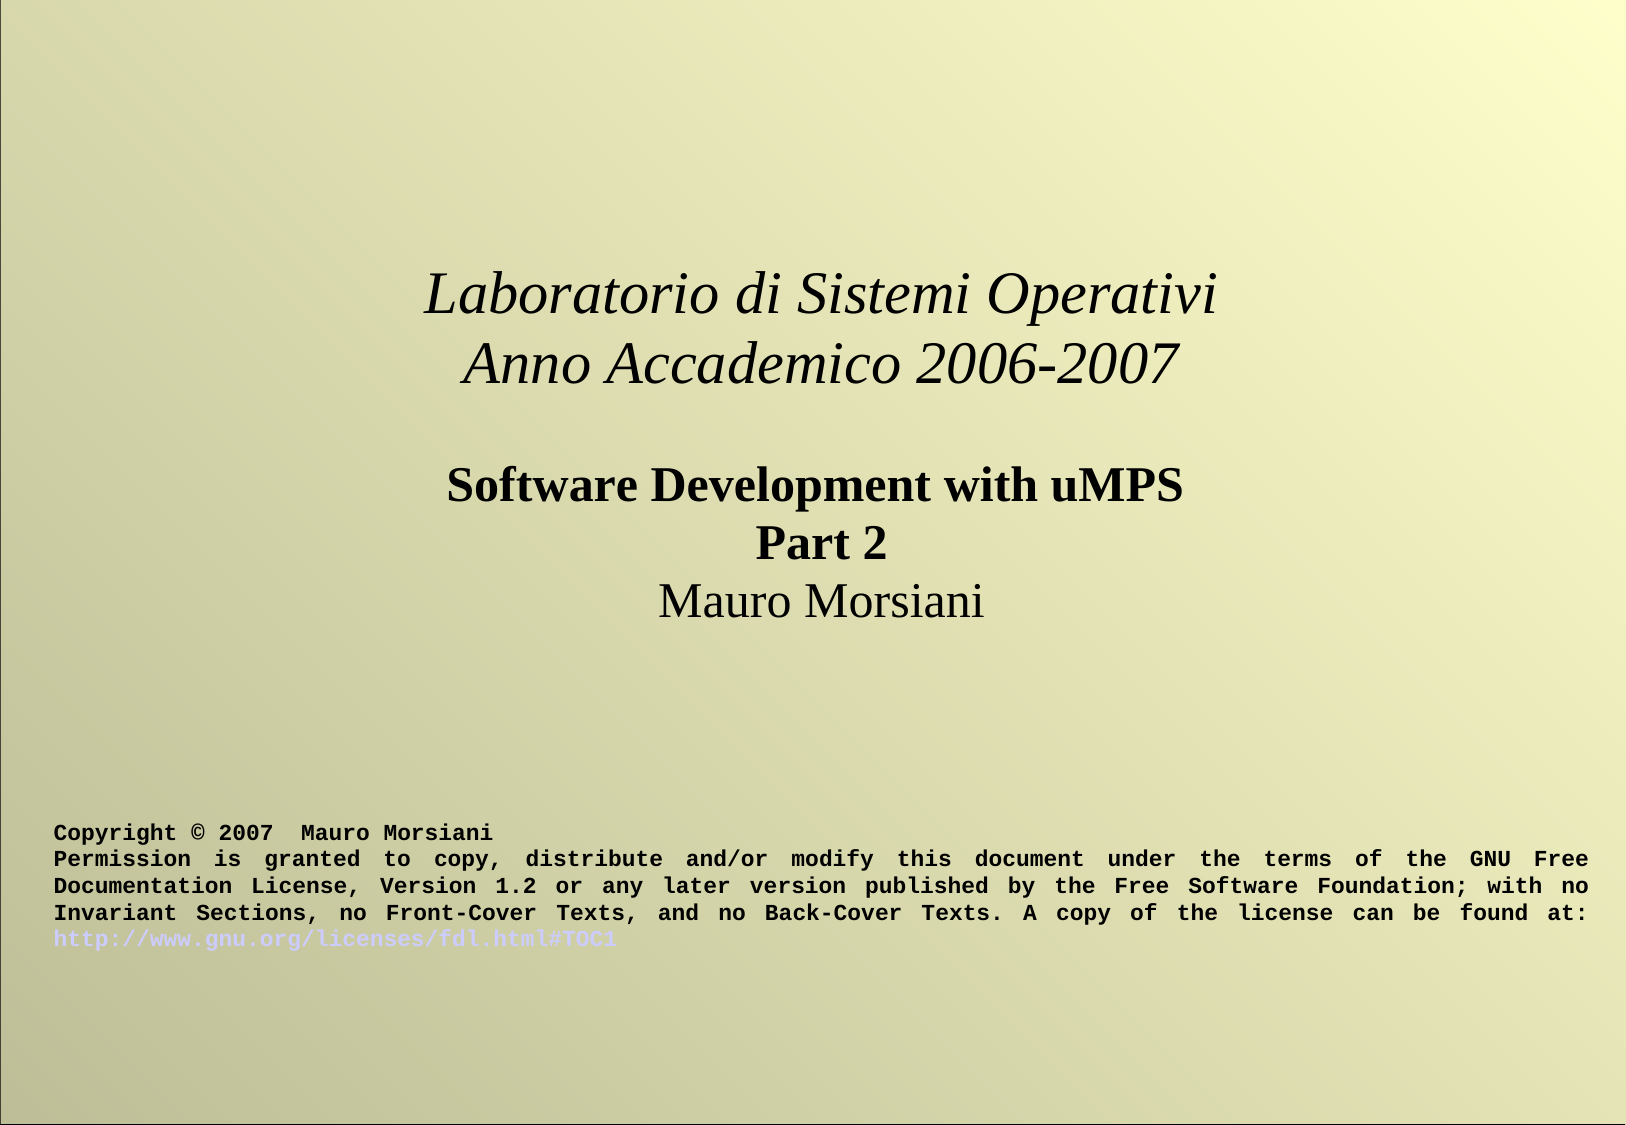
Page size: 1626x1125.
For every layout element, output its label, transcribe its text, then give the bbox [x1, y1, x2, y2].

text_box [0, 0, 1626, 1125]
text_box Laboratorio di Sistemi Operativi Anno Accademico 2006-2007 Software Development with uMPS Part 2 Mauro Morsiani Copyright © 2007 Mauro Morsiani Permission is granted to copy, distribute and/or modify this document under the terms of the GNU Free Documentation License, Version 1.2 or any later version published by the Free Software Foundation; with no Invariant Sections, no Front-Cover Texts, and no Back-Cover Texts. A copy of the license can be found at: http://www.gnu.org/licenses/fdl.html#TOC1 [53, 48, 1590, 982]
